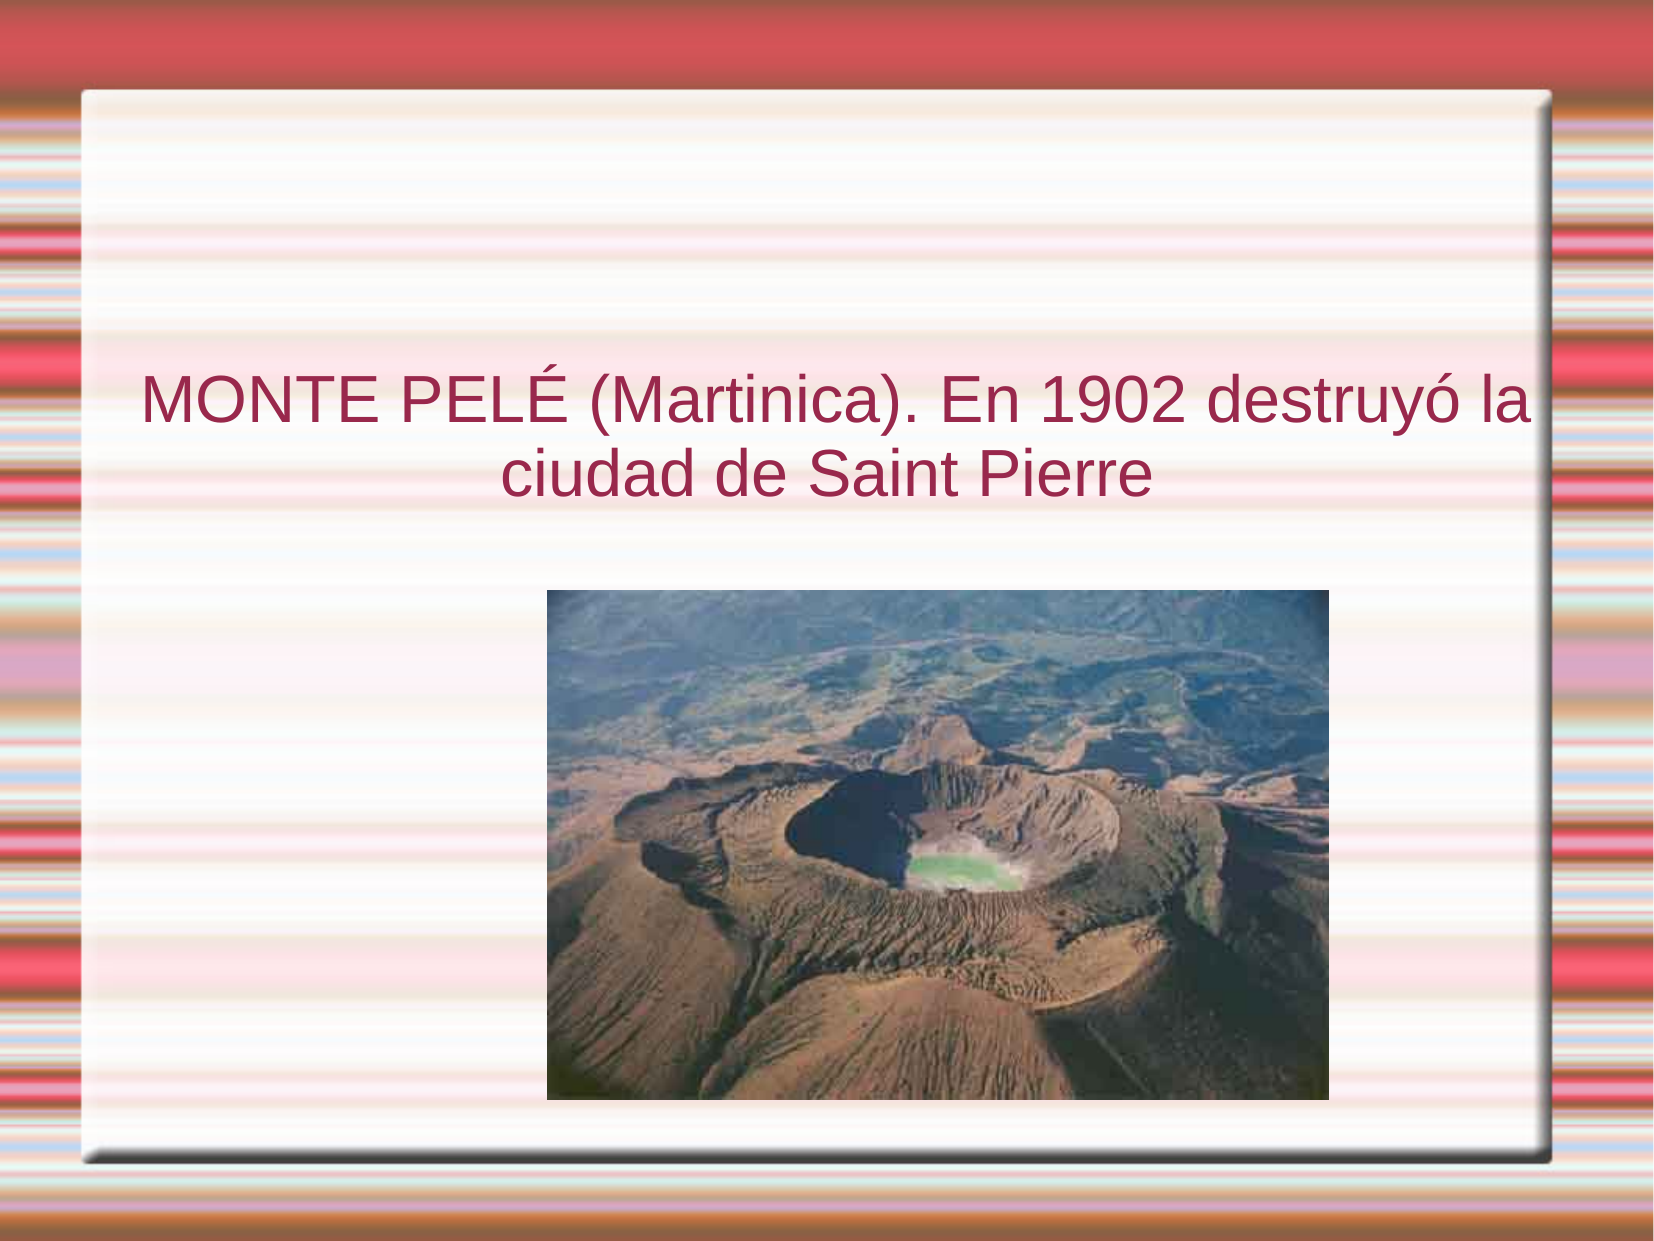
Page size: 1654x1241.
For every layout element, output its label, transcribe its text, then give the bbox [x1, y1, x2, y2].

subtitle MONTE PELÉ (Martinica). En 1902 destruyó la ciudad de Saint Pierre [121, 122, 1534, 1125]
picture [0, 0, 1654, 1241]
